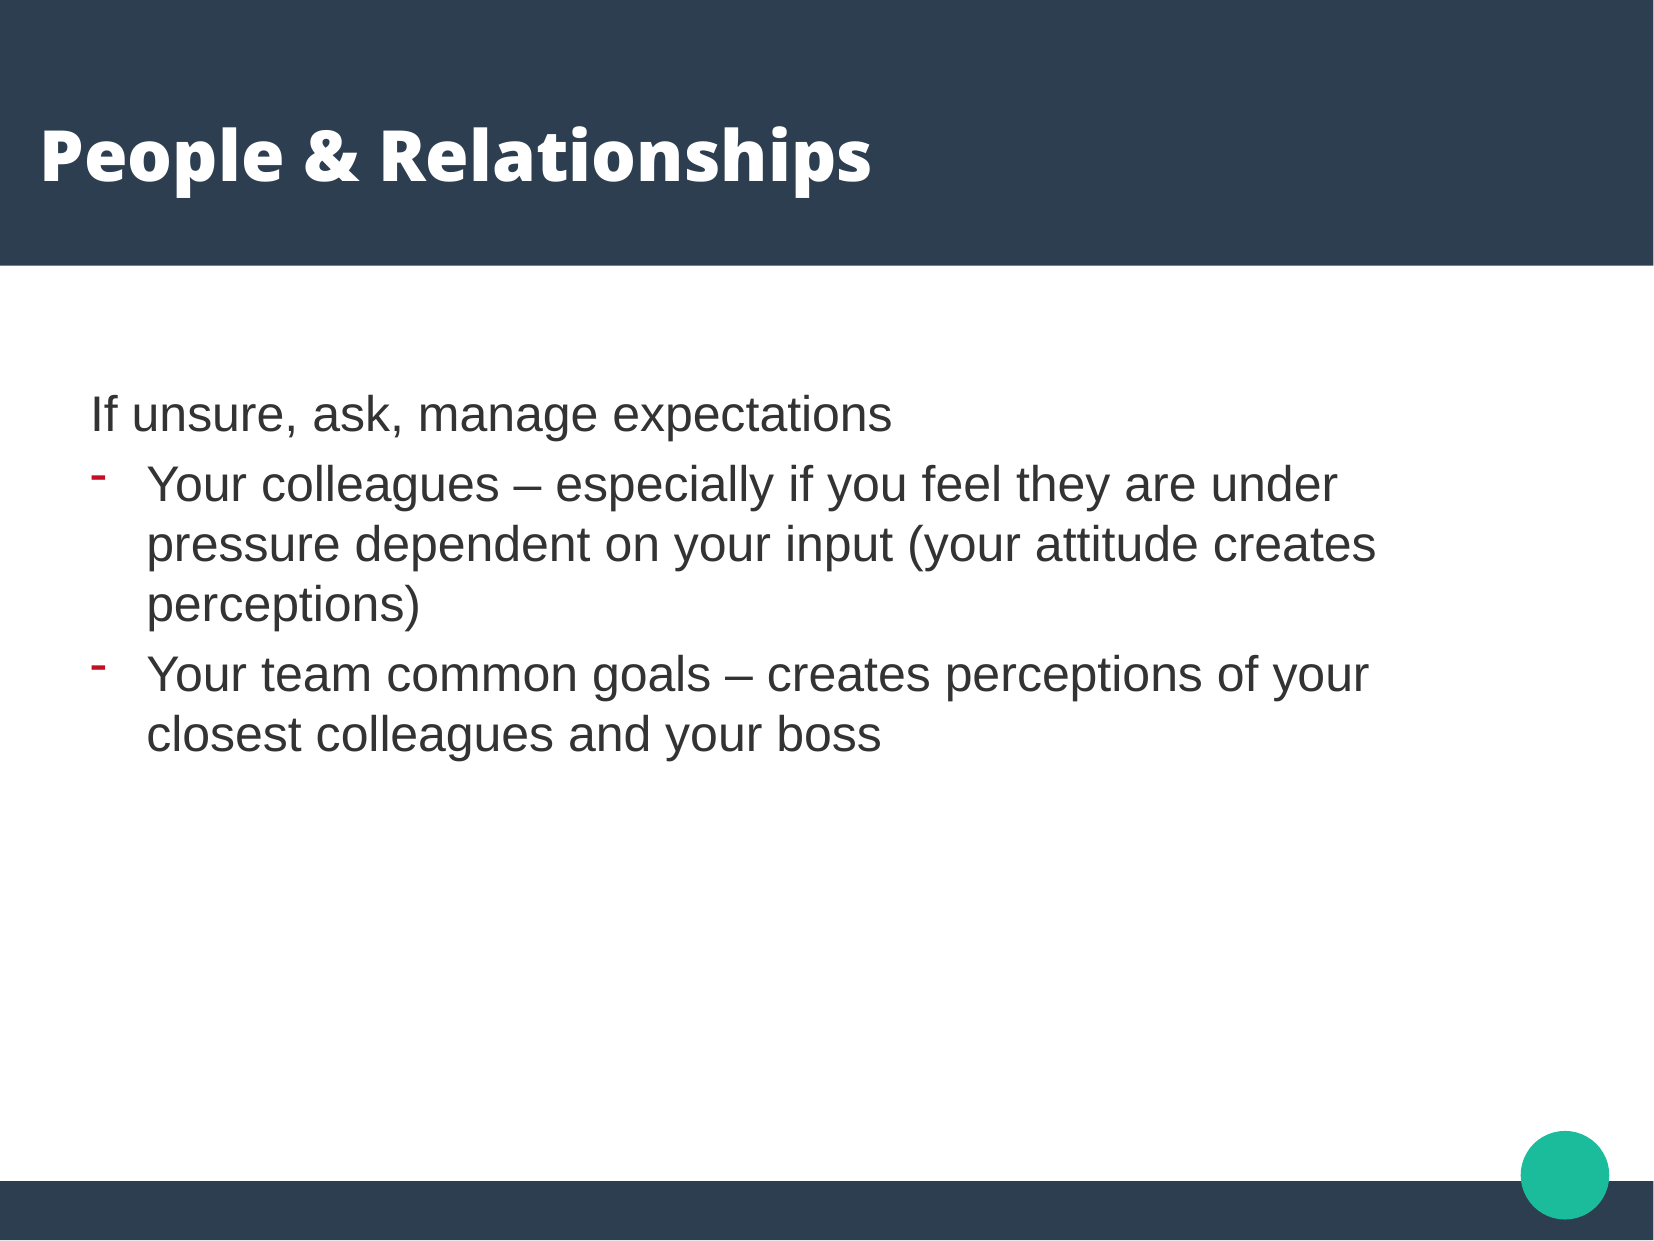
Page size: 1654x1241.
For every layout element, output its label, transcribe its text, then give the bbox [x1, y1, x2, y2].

title People & Relationships [39, 75, 1576, 233]
text_box If unsure, ask, manage expectations Your colleagues – especially if you feel they are under pressure dependent on your input (your attitude creates perceptions) Your team common goals – creates perceptions of your closest colleagues and your boss [75, 303, 1425, 1096]
subtitle [59, 324, 1595, 1152]
